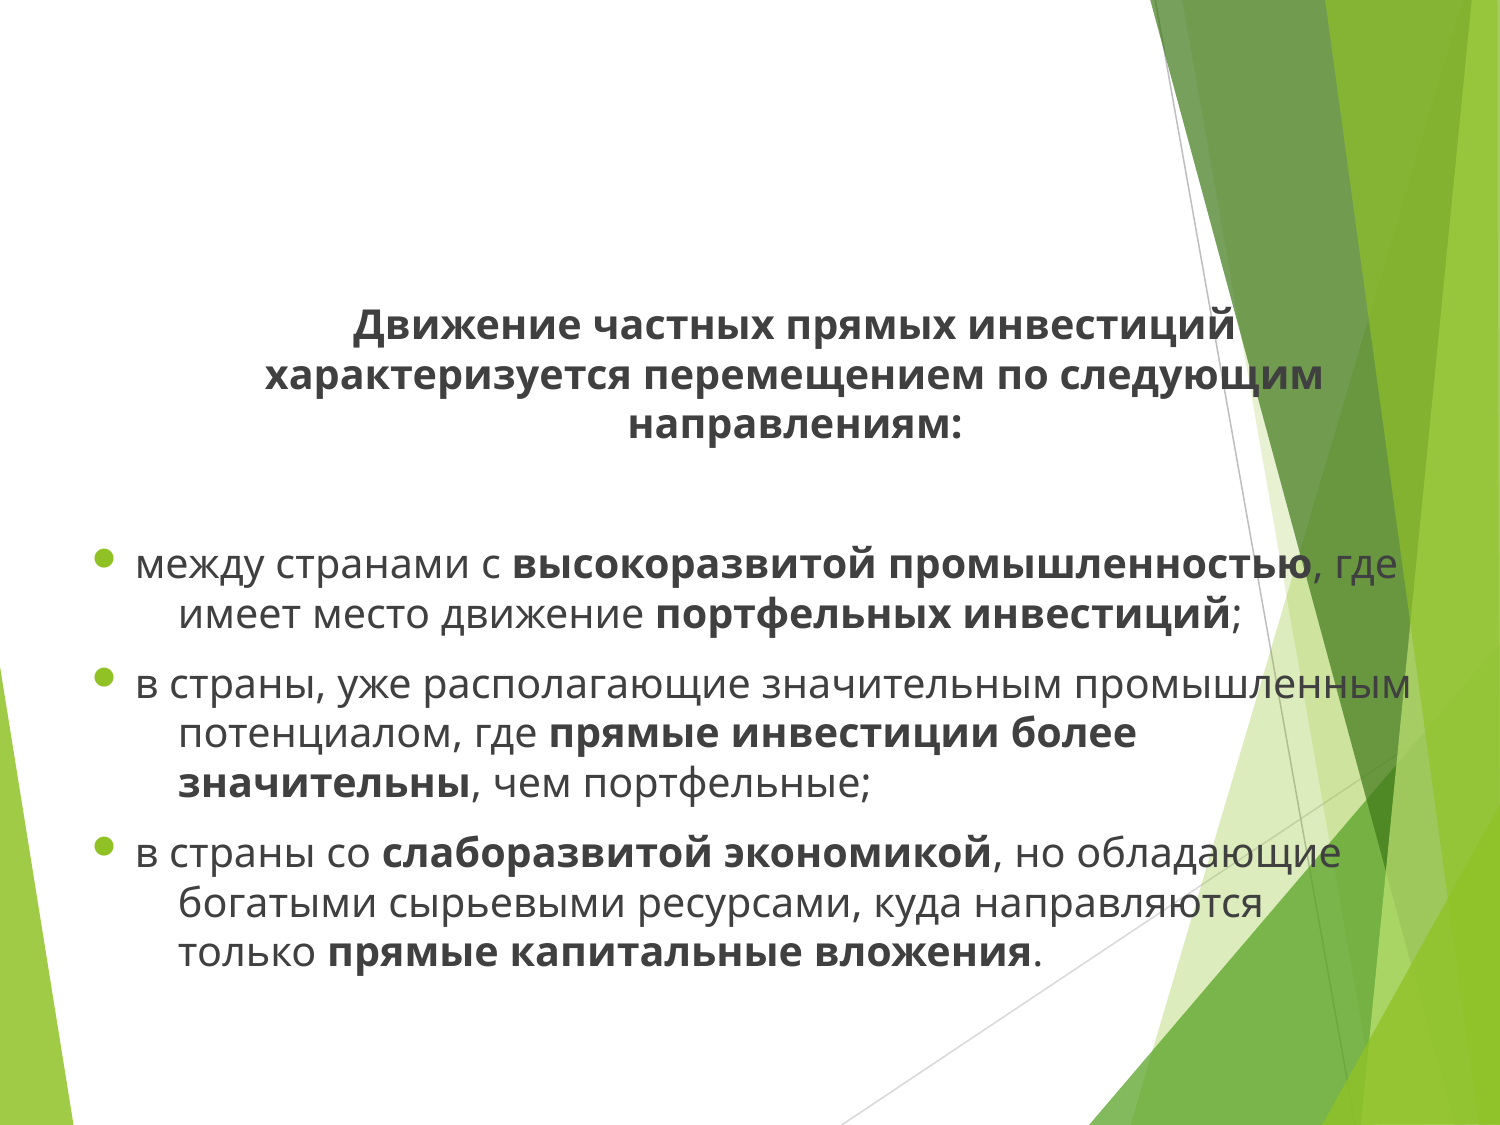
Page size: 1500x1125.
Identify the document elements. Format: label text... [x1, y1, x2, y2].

list Движение частных прямых инвестиций характеризуется перемещением по следующим направлениям: между странами с высокоразвитой промышленностью, где имеет место движение портфельных инвестиций; в страны, уже располагающие значительным промышленным потенциалом, где прямые инвестиции более значительны, чем портфельные; в страны со слаборазвитой экономикой, но обладающие богатыми сырьевыми ресурсами, куда направляются только прямые капитальные вложения. [76, 290, 1427, 989]
